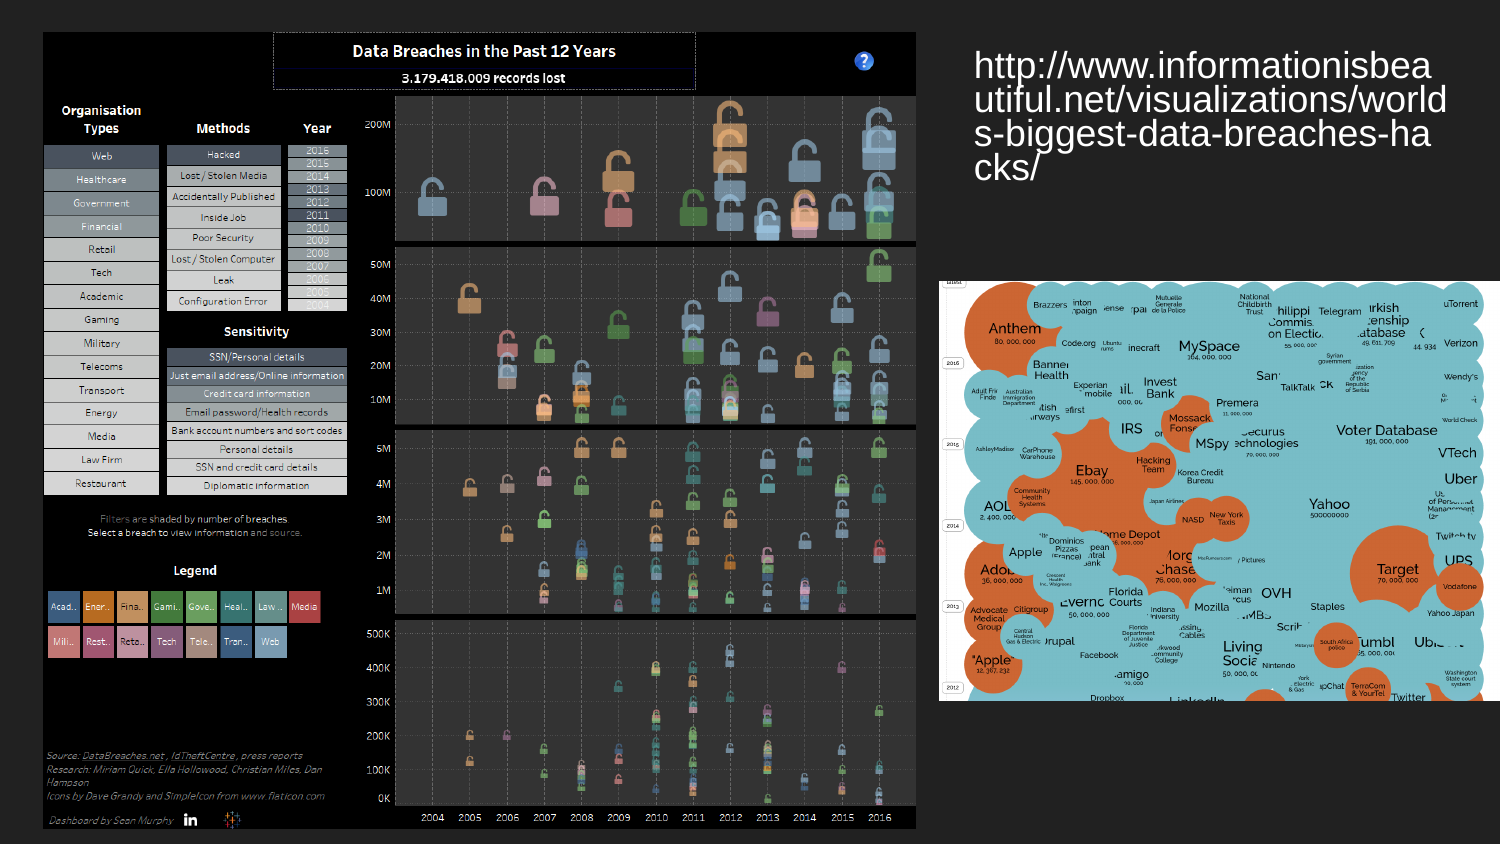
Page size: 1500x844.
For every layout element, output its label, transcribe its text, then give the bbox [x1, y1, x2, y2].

text_box http://www.informationisbeautiful.net/visualizations/worlds-biggest-data-breaches-hacks/ [959, 36, 1464, 172]
picture [43, 32, 916, 829]
picture [939, 281, 1500, 701]
